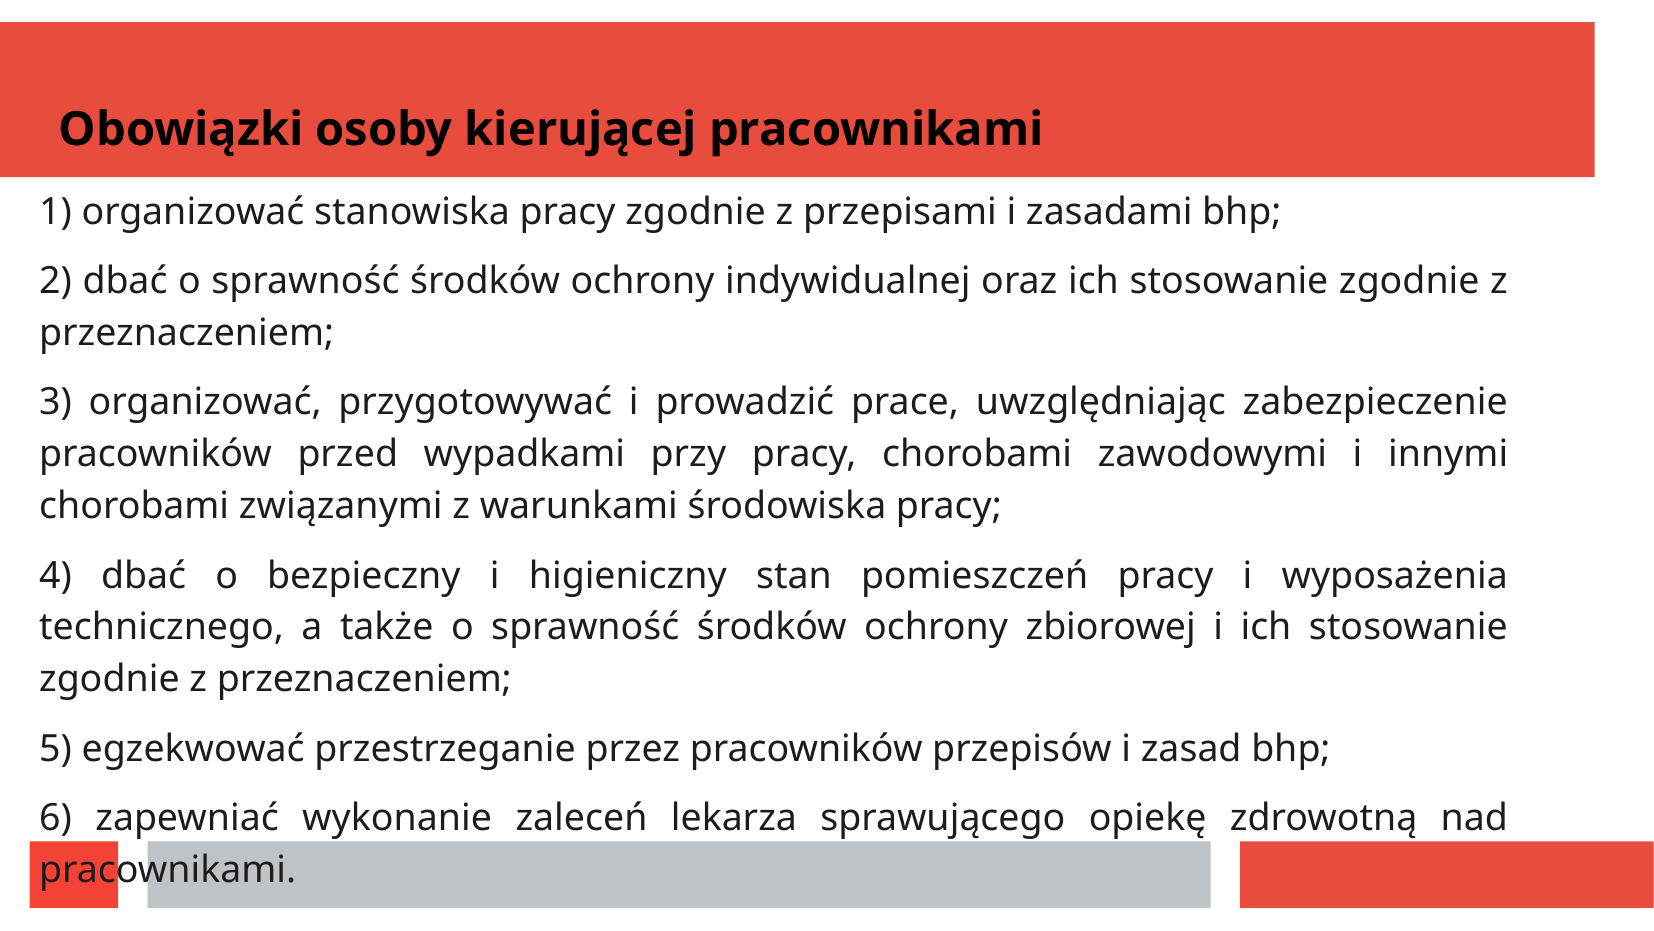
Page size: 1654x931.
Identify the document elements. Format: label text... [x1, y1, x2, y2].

title Obowiązki osoby kierującej pracownikami [59, 44, 1595, 156]
subtitle 1) organizować stanowiska pracy zgodnie z przepisami i zasadami bhp; 2) dbać o sprawność środków ochrony indywidualnej oraz ich stosowanie zgodnie z przeznaczeniem; 3) organizować, przygotowywać i prowadzić prace, uwzględniając zabezpieczenie pracowników przed wypadkami przy pracy, chorobami zawodowymi i innymi chorobami związanymi z warunkami środowiska pracy; 4) dbać o bezpieczny i higieniczny stan pomieszczeń pracy i wyposażenia technicznego, a także o sprawność środków ochrony zbiorowej i ich stosowanie zgodnie z przeznaczeniem; 5) egzekwować przestrzeganie przez pracowników przepisów i zasad bhp; 6) zapewniać wykonanie zaleceń lekarza sprawującego opiekę zdrowotną nad pracownikami. [39, 180, 1546, 850]
